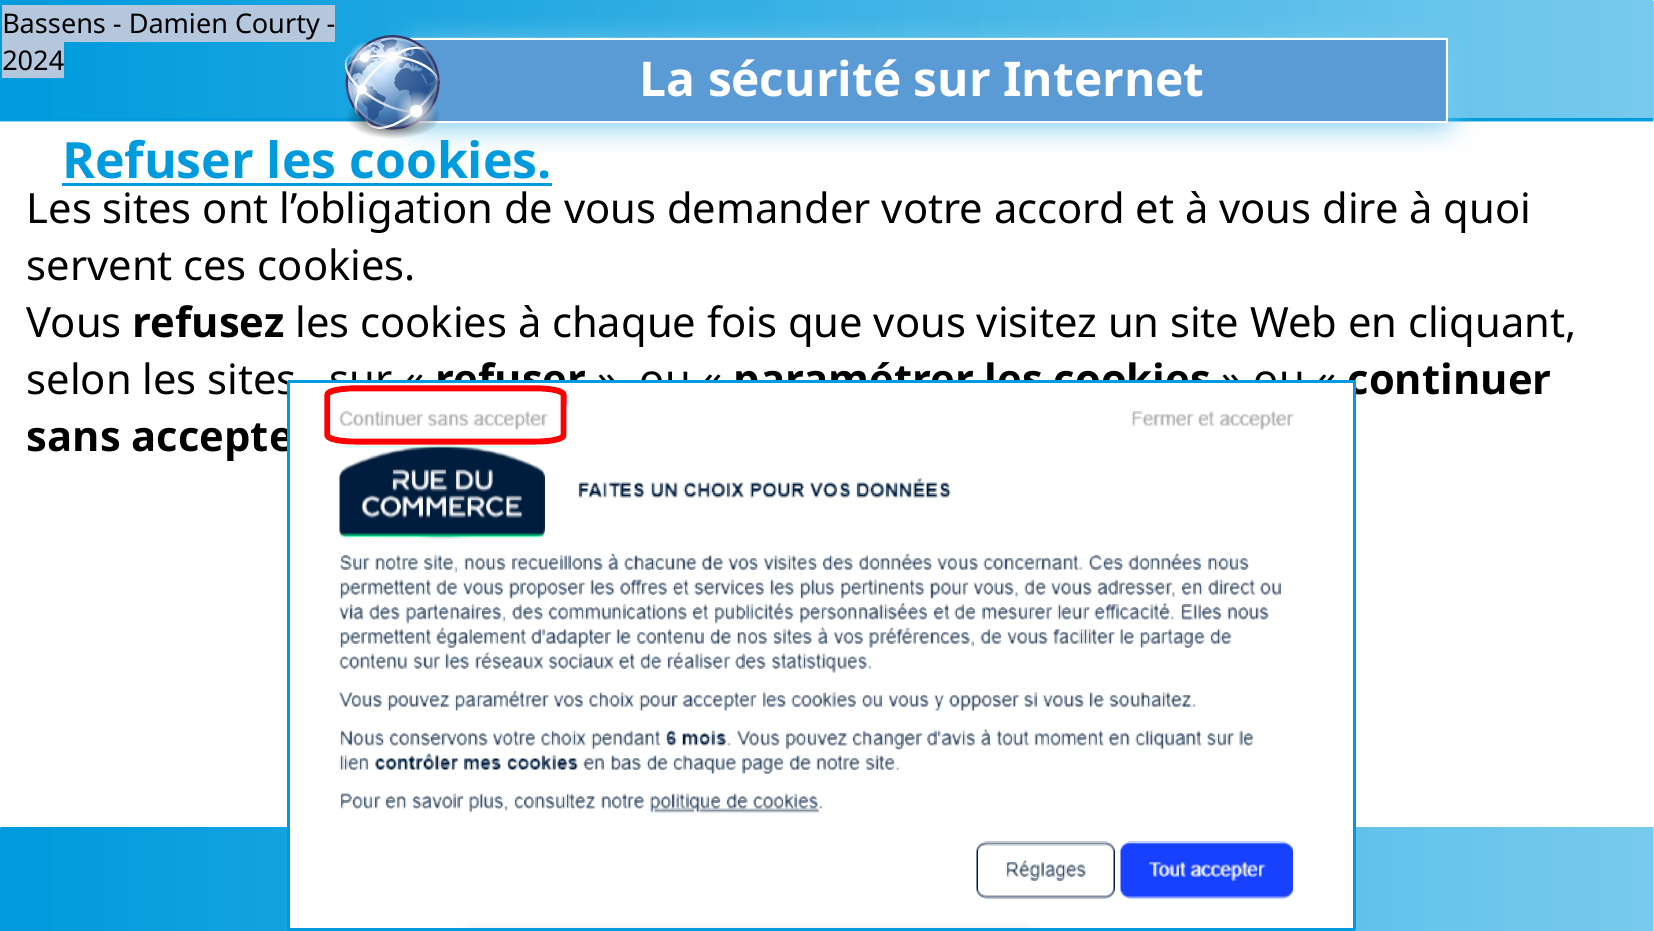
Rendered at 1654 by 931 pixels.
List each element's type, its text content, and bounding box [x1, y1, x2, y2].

picture [341, 35, 443, 140]
text_box Les sites ont l’obligation de vous demander votre accord et à vous dire à quoi servent ces cookies. Vous refusez les cookies à chaque fois que vous visitez un site Web en cliquant, selon les sites, sur « refuser » ou « paramétrer les cookies » ou « continuer sans accepter ». [11, 171, 1637, 432]
text_box La sécurité sur Internet [443, 38, 1447, 118]
text_box [327, 388, 564, 442]
text_box Refuser les cookies. [47, 118, 1577, 171]
picture [291, 384, 1352, 927]
text_box Bassens - Damien Courty - 2024 [0, 0, 413, 45]
